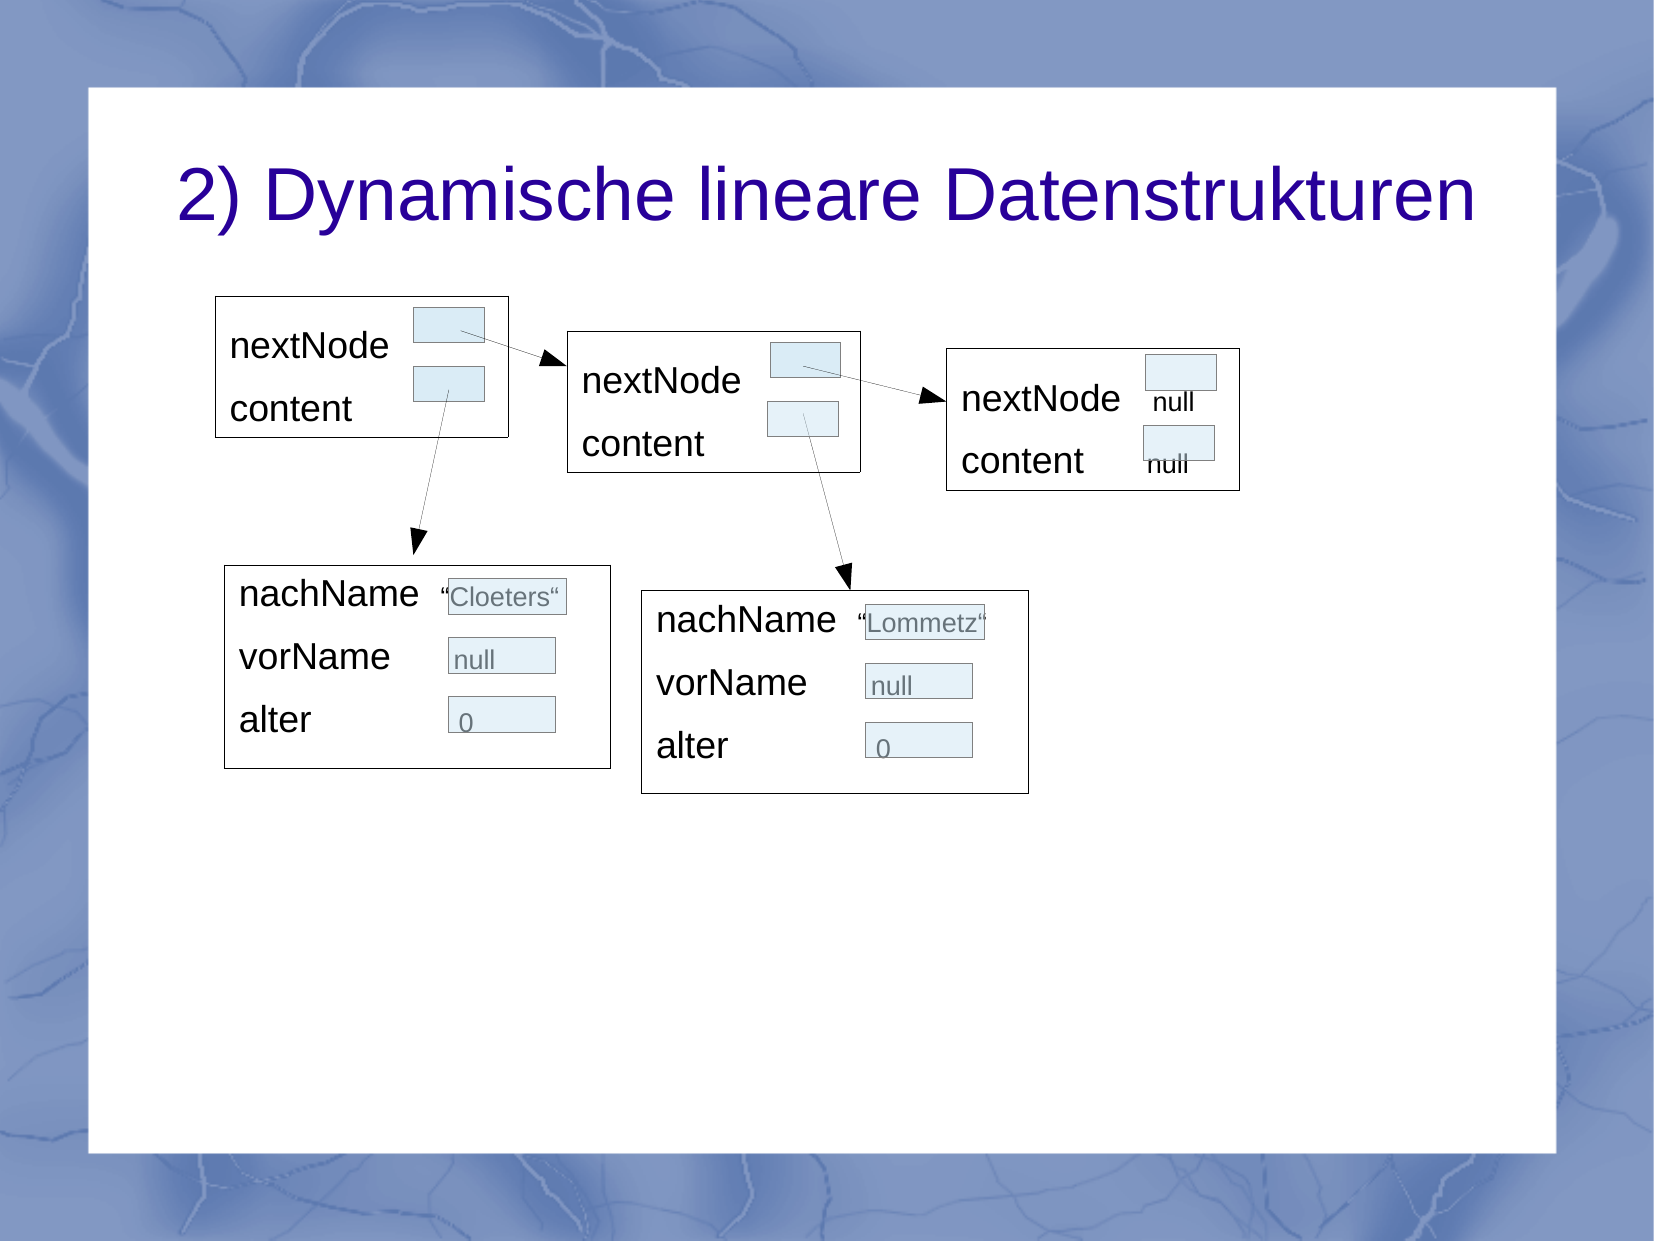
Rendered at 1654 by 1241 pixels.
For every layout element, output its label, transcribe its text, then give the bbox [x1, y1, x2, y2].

text_box [413, 366, 485, 402]
picture [0, 0, 1654, 1241]
text_box [865, 722, 973, 758]
text_box [1145, 354, 1217, 391]
table_header nachName “Cloeters“ vorName null alter 0 [225, 566, 610, 768]
text_box [770, 342, 841, 378]
table_header nextNode content [216, 297, 508, 437]
text_box [448, 637, 556, 674]
text_box [767, 401, 839, 437]
text_box [1143, 425, 1215, 461]
text_box [448, 578, 567, 615]
title 2) Dynamische lineare Datenstrukturen [118, 90, 1536, 298]
table_header nextNode null content null [947, 349, 1239, 490]
text_box [413, 307, 485, 343]
text_box [865, 604, 985, 640]
table_header nachName “Lommetz“ vorName null alter 0 [642, 591, 1028, 793]
table_header nextNode content [568, 332, 860, 472]
text_box [865, 663, 973, 699]
text_box [448, 696, 556, 733]
